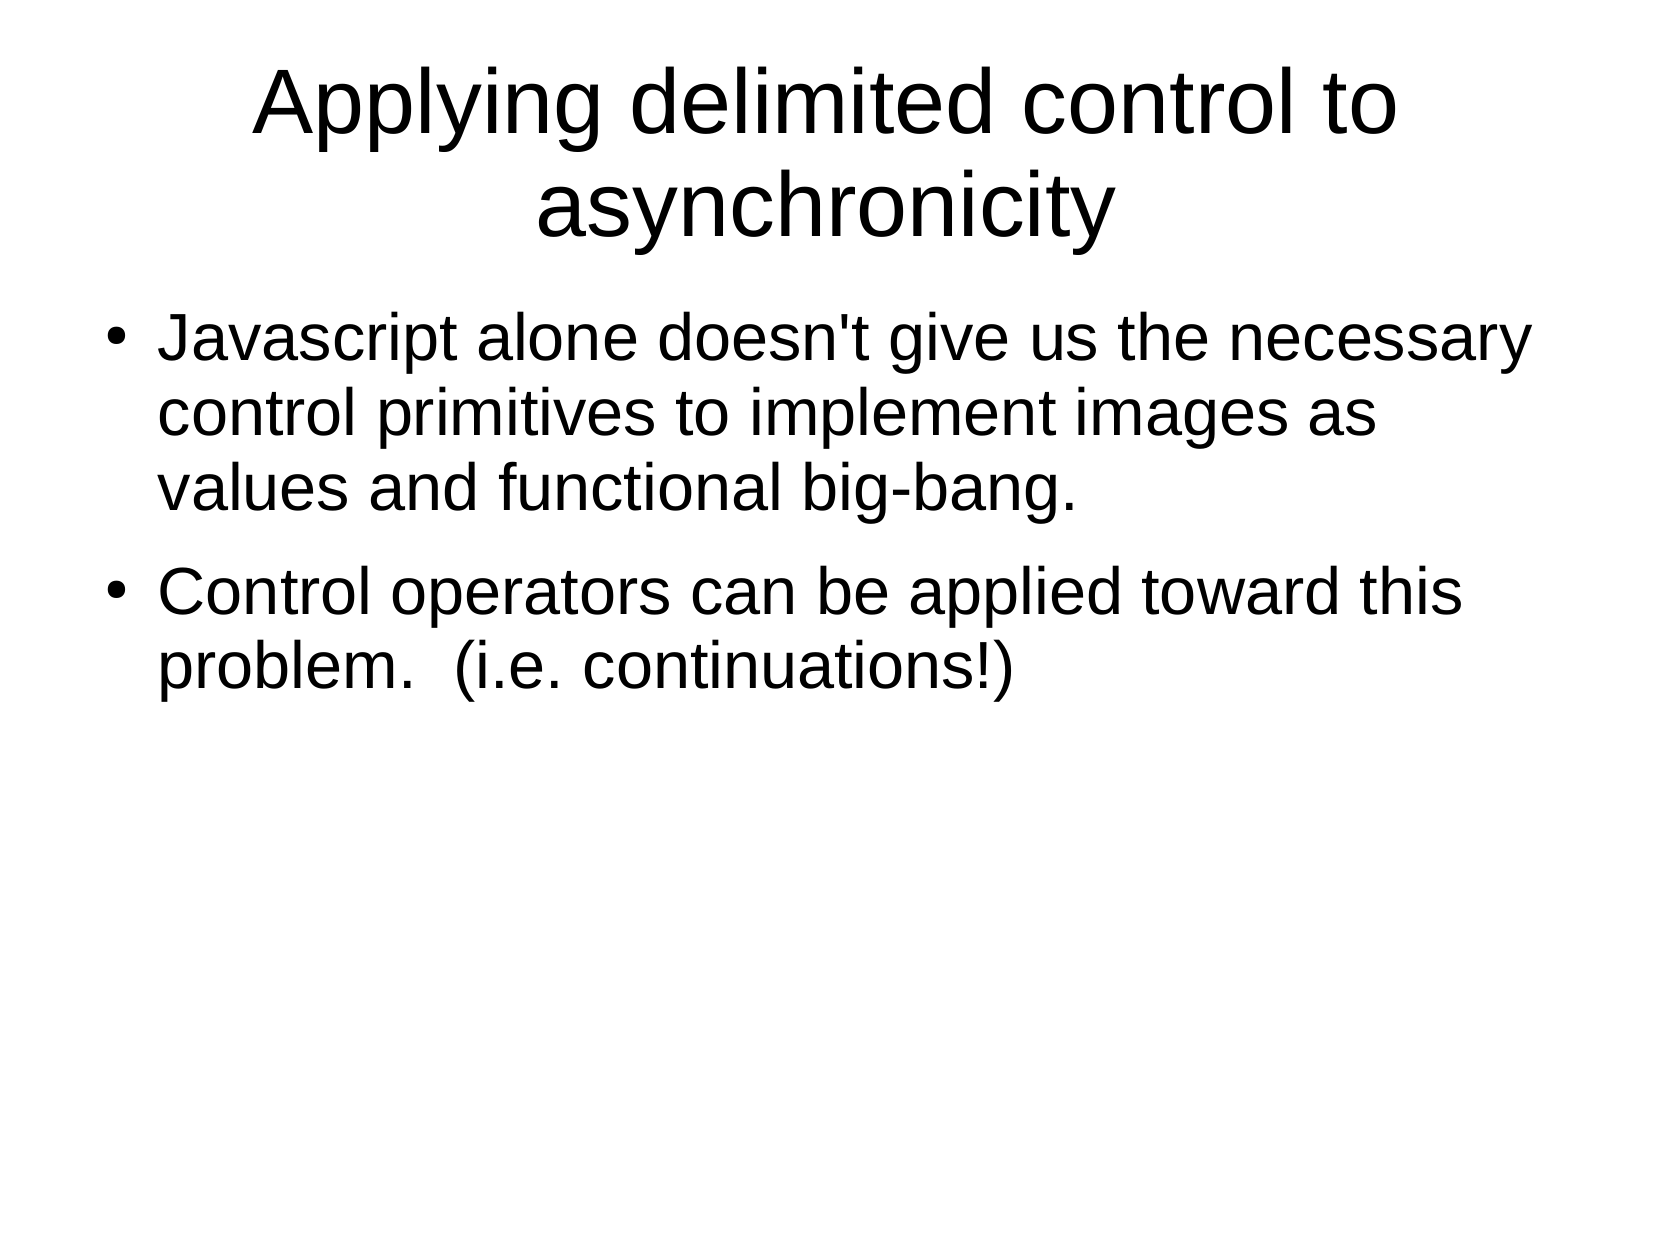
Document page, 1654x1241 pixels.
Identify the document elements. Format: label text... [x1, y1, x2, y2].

title Applying delimited control to asynchronicity [82, 50, 1571, 256]
list Javascript alone doesn't give us the necessary control primitives to implement images as values and functional big-bang. Control operators can be applied toward this problem. (i.e. continuations!) [86, 300, 1576, 1119]
